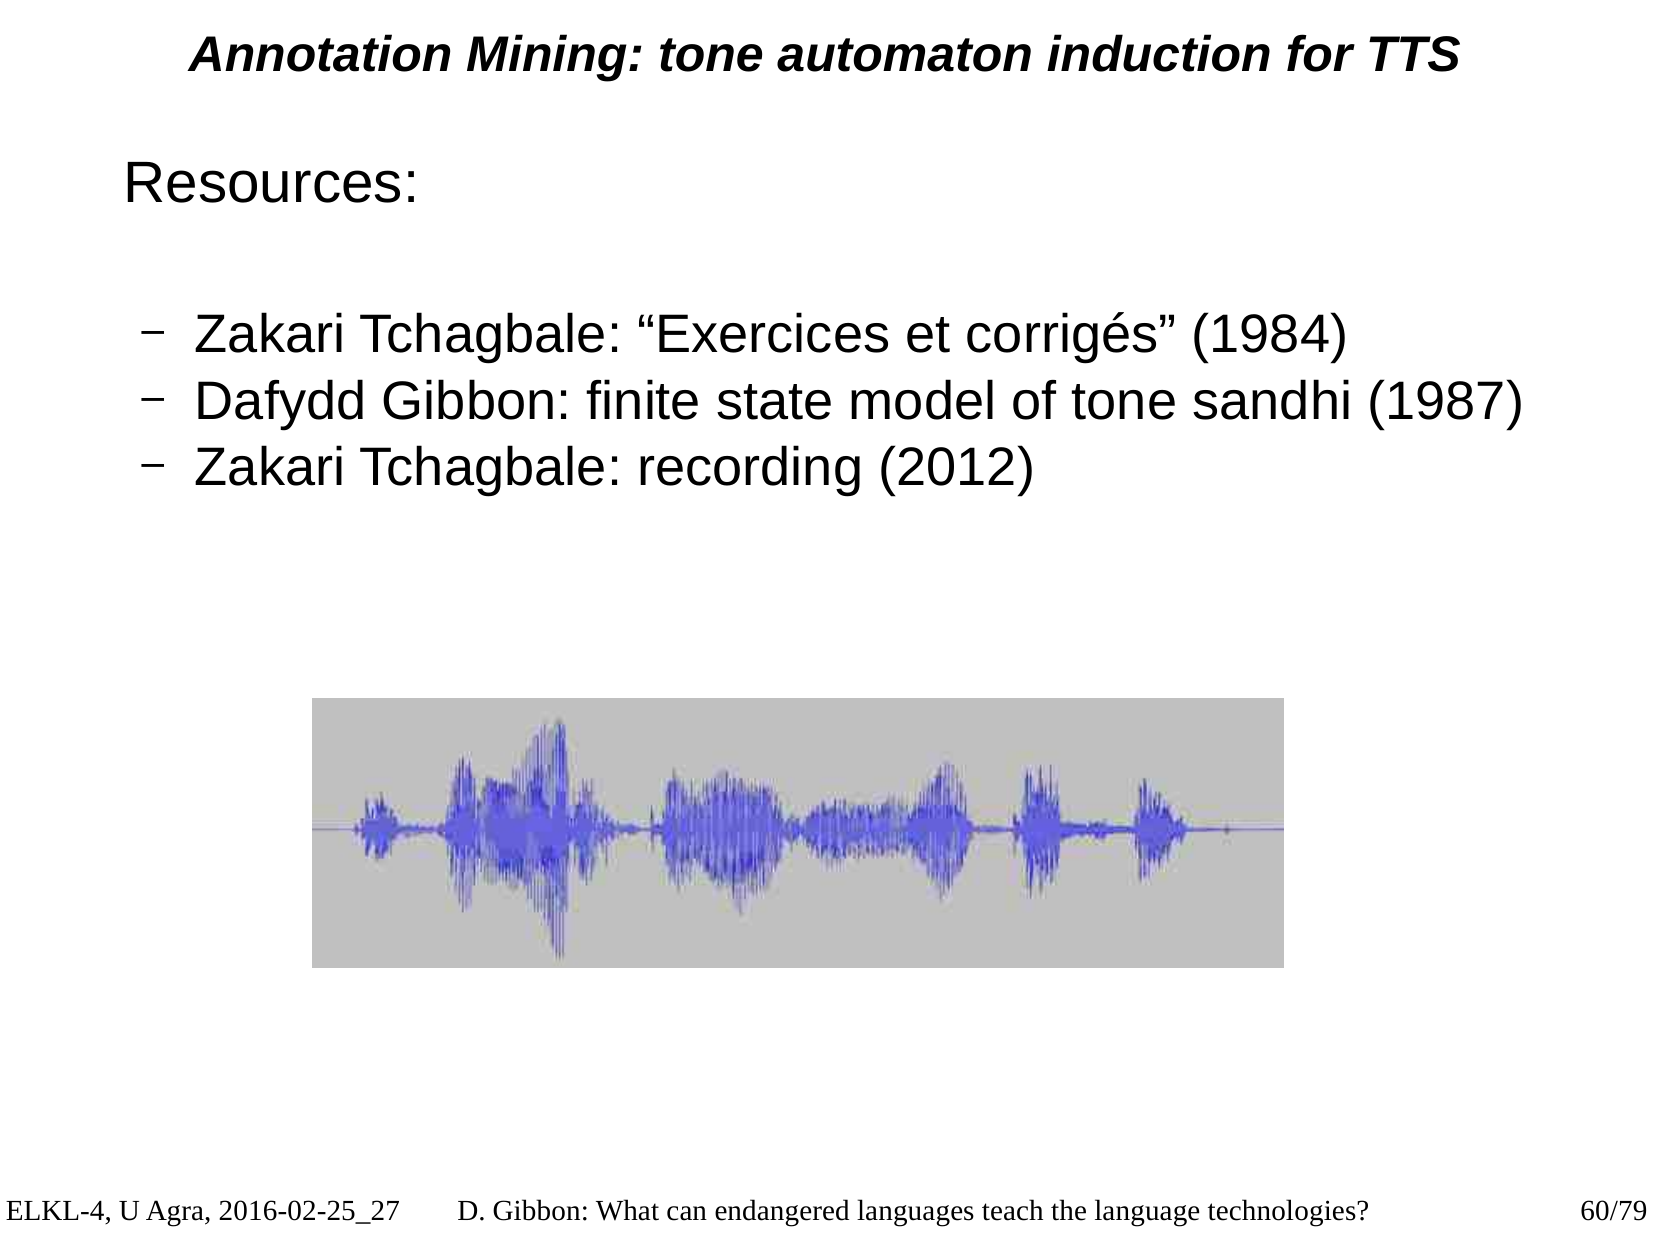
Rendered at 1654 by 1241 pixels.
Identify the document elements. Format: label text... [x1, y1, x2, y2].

title Annotation Mining: tone automaton induction for TTS [0, 2, 1654, 106]
list Resources: Zakari Tchagbale: “Exercices et corrigés” (1984) Dafydd Gibbon: finite state model of tone sandhi (1987) Zakari Tchagbale: recording (2012) [53, 150, 1651, 1141]
picture [312, 698, 1284, 968]
